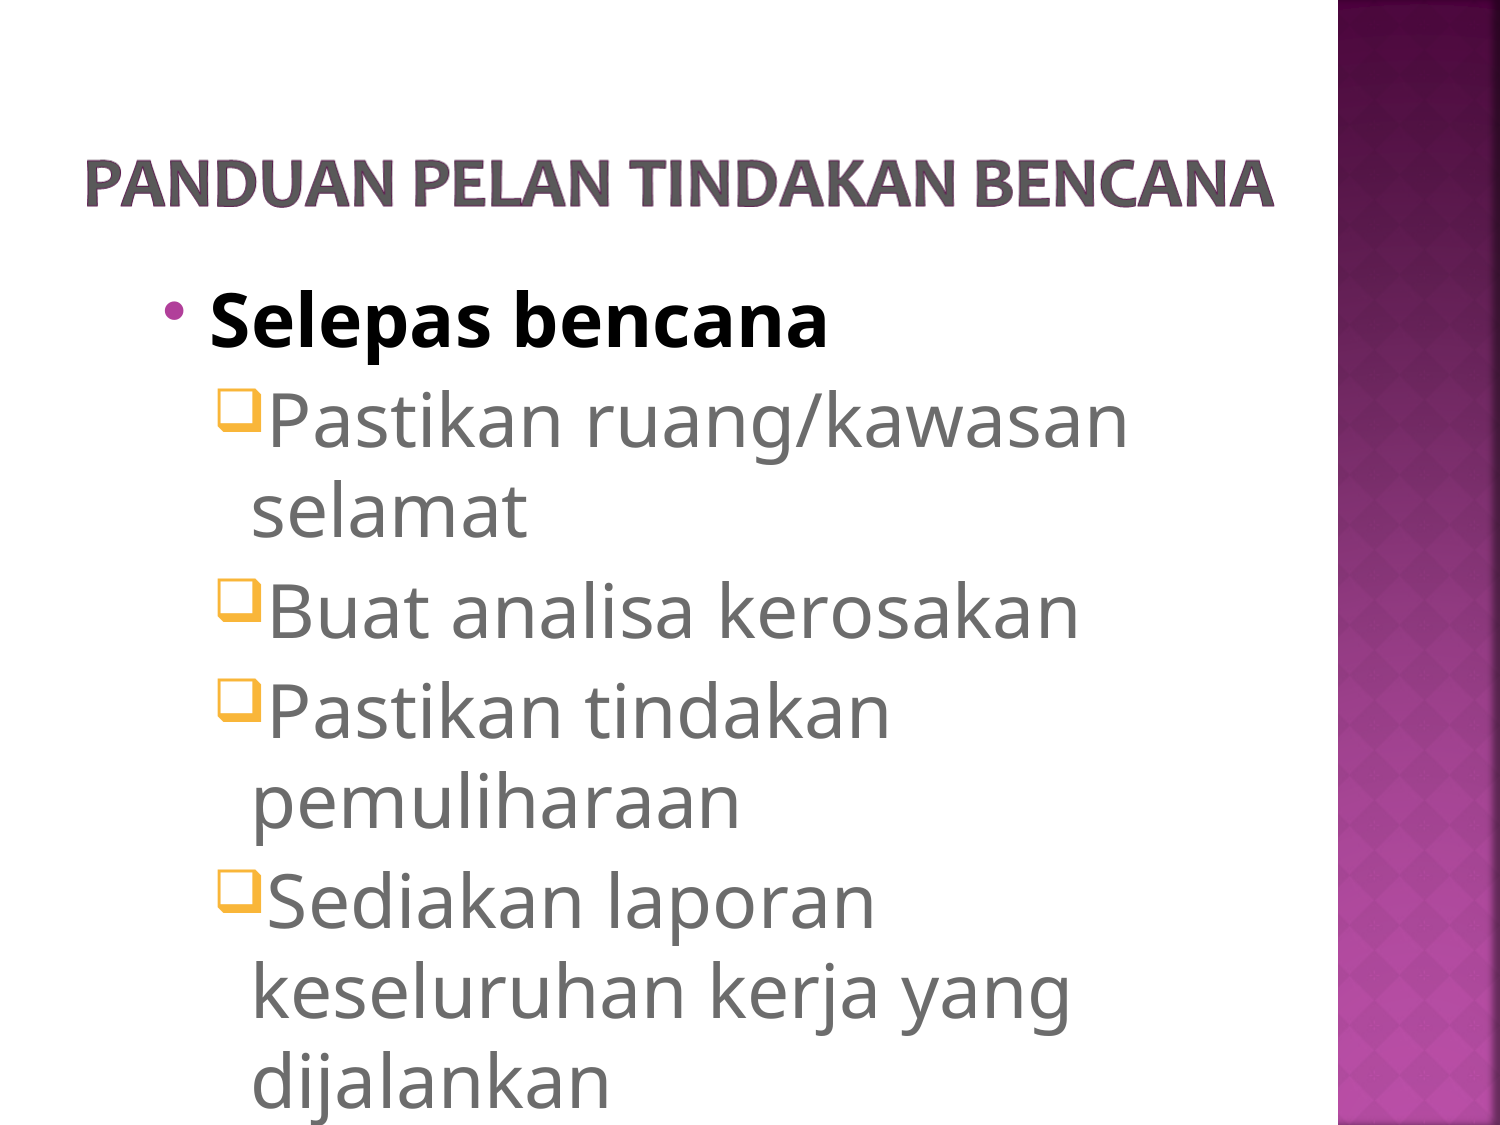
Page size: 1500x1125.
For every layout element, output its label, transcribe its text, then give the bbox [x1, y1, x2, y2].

picture [75, 0, 1500, 1125]
list Selepas bencana Pastikan ruang/kawasan selamat Buat analisa kerosakan Pastikan tindakan pemuliharaan Sediakan laporan keseluruhan kerja yang dijalankan [150, 212, 1338, 955]
